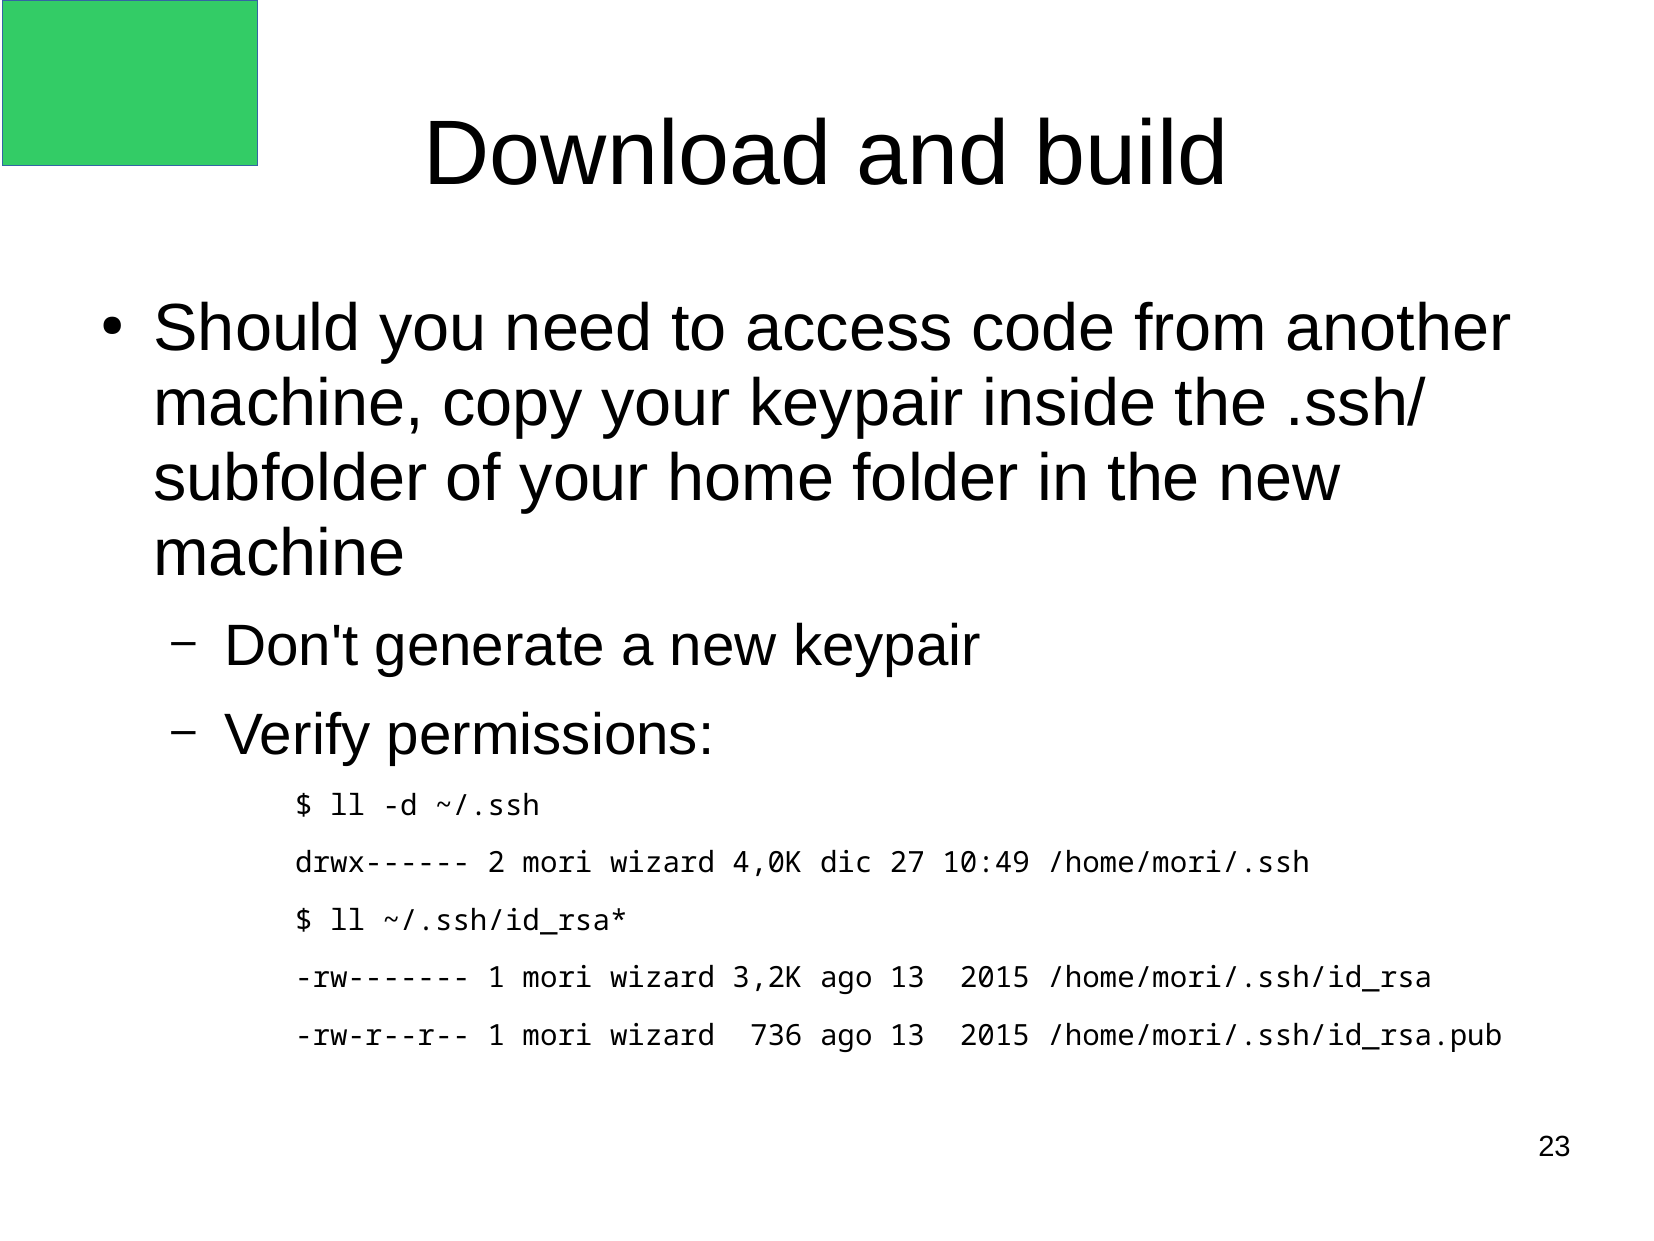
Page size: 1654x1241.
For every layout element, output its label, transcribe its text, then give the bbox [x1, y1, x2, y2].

title Download and build [82, 49, 1571, 257]
list Should you need to access code from another machine, copy your keypair inside the .ssh/ subfolder of your home folder in the new machine Don't generate a new keypair Verify permissions: $ ll -d ~/.ssh drwx------ 2 mori wizard 4,0K dic 27 10:49 /home/mori/.ssh $ ll ~/.ssh/id_rsa* -rw------- 1 mori wizard 3,2K ago 13 2015 /home/mori/.ssh/id_rsa -rw-r--r-- 1 mori wizard 736 ago 13 2015 /home/mori/.ssh/id_rsa.pub [82, 290, 1571, 1126]
text_box [2, 0, 258, 166]
